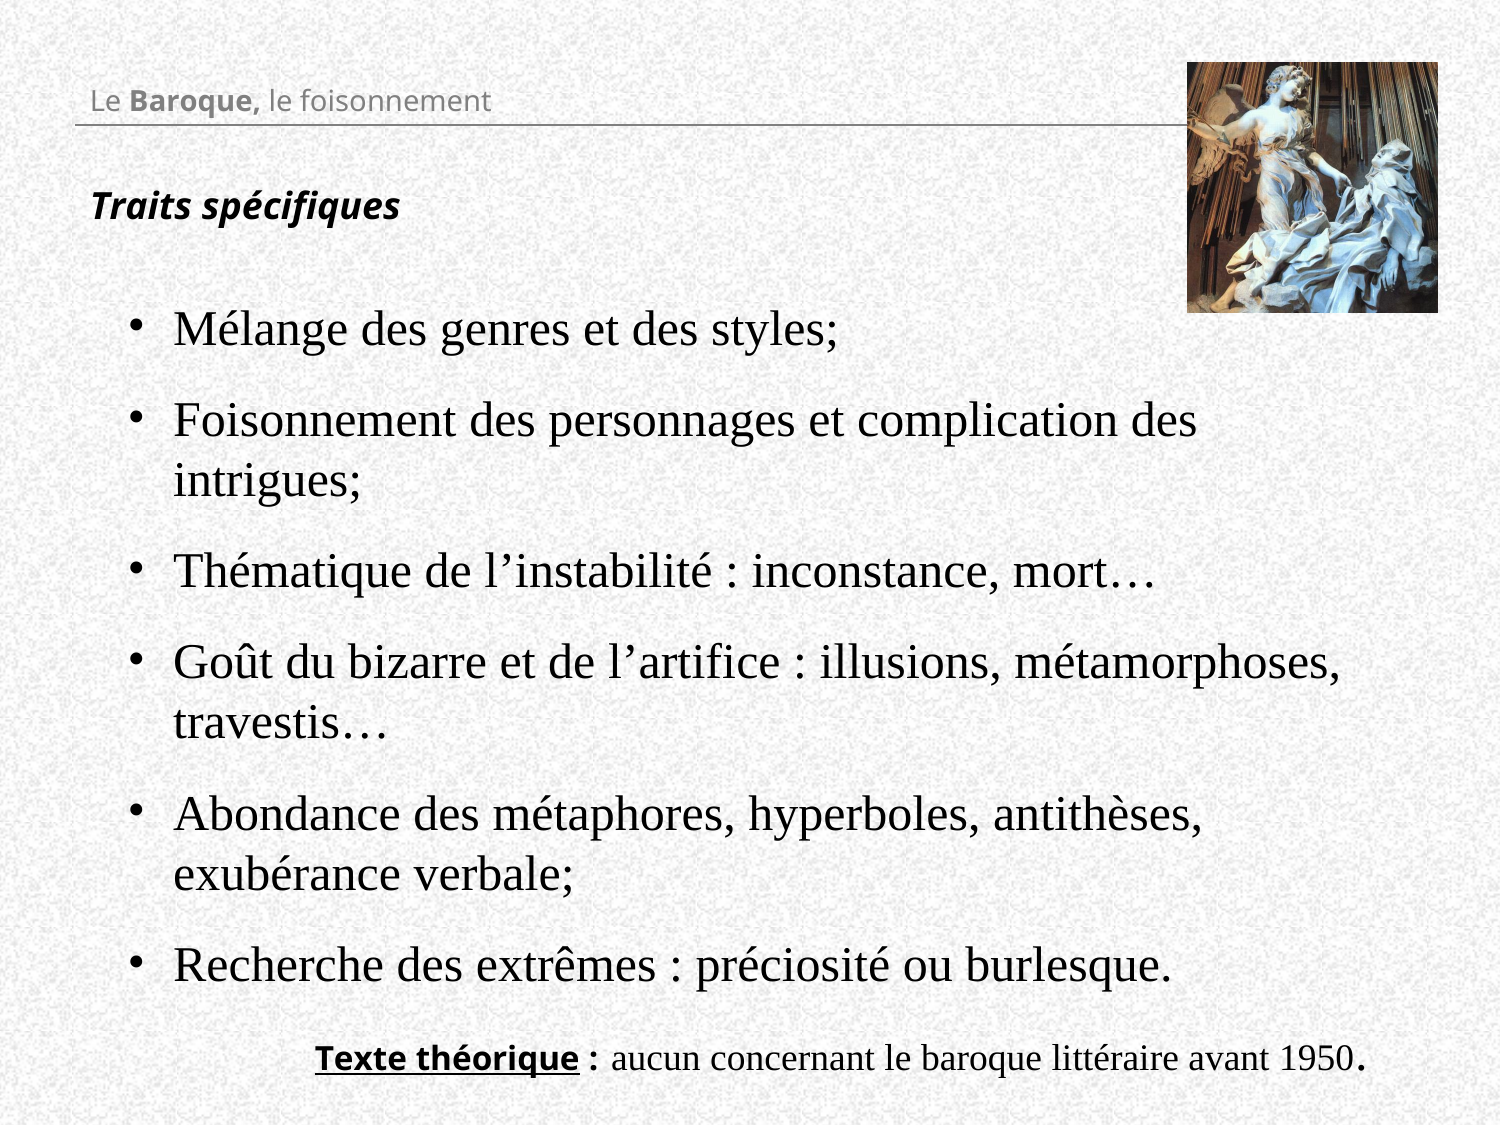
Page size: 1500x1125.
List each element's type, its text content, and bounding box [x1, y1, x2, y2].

picture [0, 0, 1500, 1125]
text_box Mélange des genres et des styles; Foisonnement des personnages et complication des intrigues; Thématique de l’instabilité : inconstance, mort… Goût du bizarre et de l’artifice : illusions, métamorphoses, travestis… Abondance des métaphores, hyperboles, antithèses, exubérance verbale; Recherche des extrêmes : préciosité ou burlesque. [112, 287, 1401, 1000]
text_box Le Baroque, le foisonnement [74, 74, 1187, 126]
text_box Texte théorique : aucun concernant le baroque littéraire avant 1950. [299, 1012, 1450, 1088]
text_box Traits spécifiques [74, 174, 501, 236]
